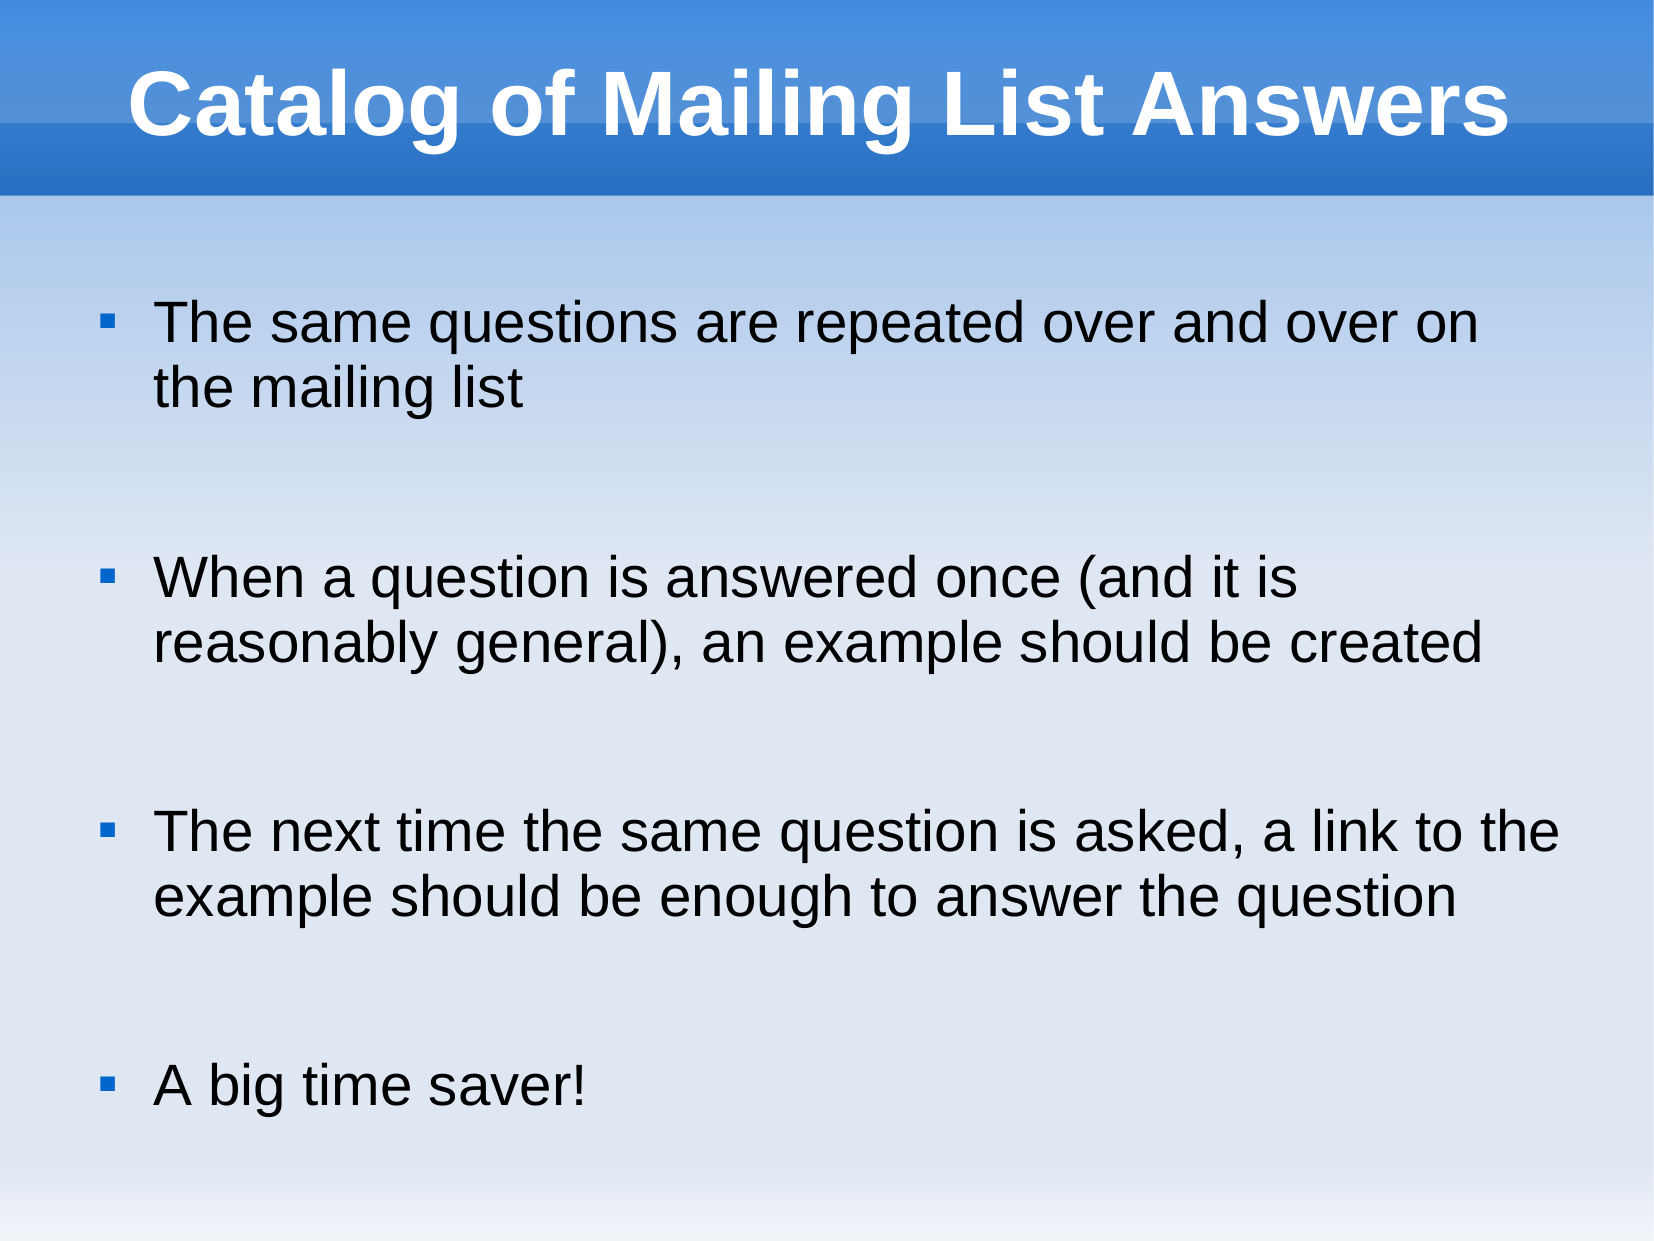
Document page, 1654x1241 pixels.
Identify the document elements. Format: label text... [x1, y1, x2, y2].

list The same questions are repeated over and over on the mailing list When a question is answered once (and it is reasonably general), an example should be created The next time the same question is asked, a link to the example should be enough to answer the question A big time saver! [82, 290, 1571, 1118]
picture [0, 0, 1654, 1241]
title Catalog of Mailing List Answers [76, 7, 1565, 200]
